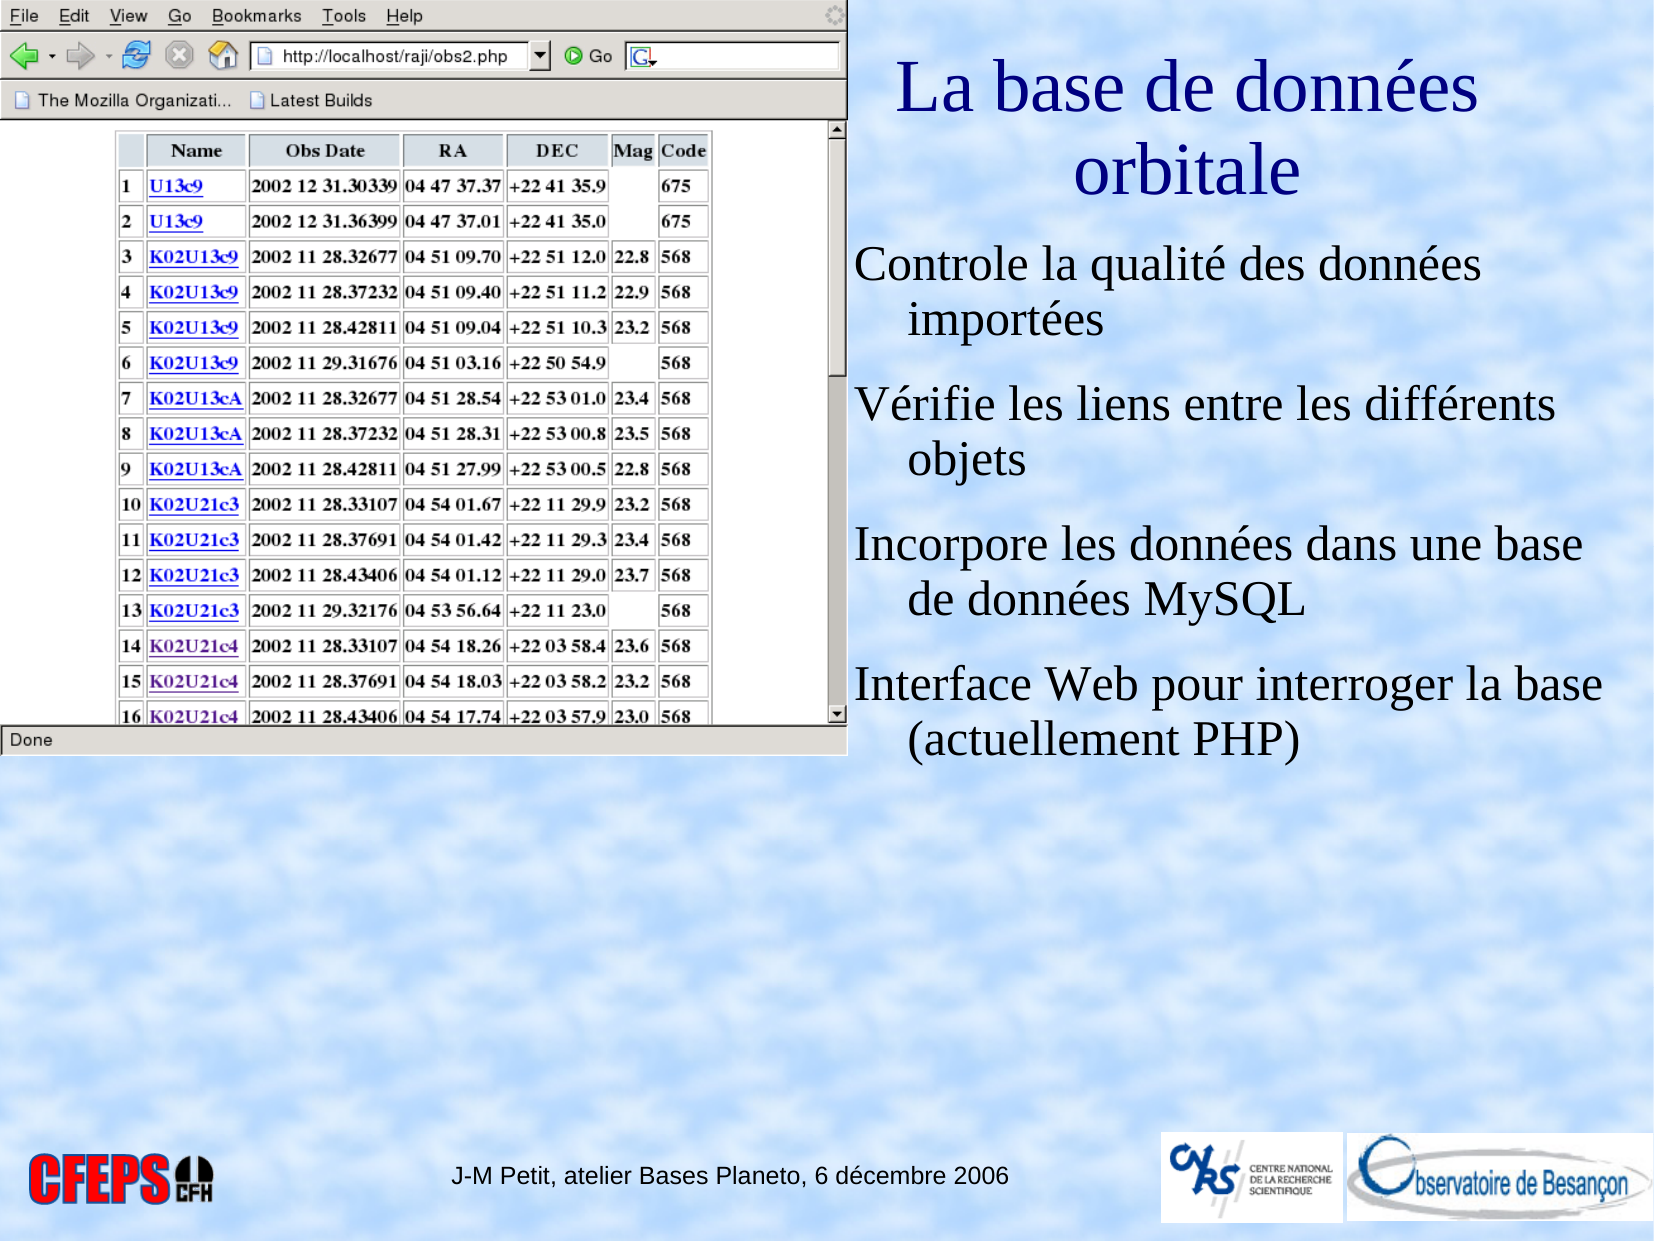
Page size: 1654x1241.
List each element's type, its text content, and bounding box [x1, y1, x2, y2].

title La base de données orbitale [848, 35, 1544, 220]
picture [0, 0, 1654, 1241]
list Controle la qualité des données importées Vérifie les liens entre les différents objets Incorpore les données dans une base de données MySQL Interface Web pour interroger la base (actuellement PHP) [836, 235, 1638, 1014]
